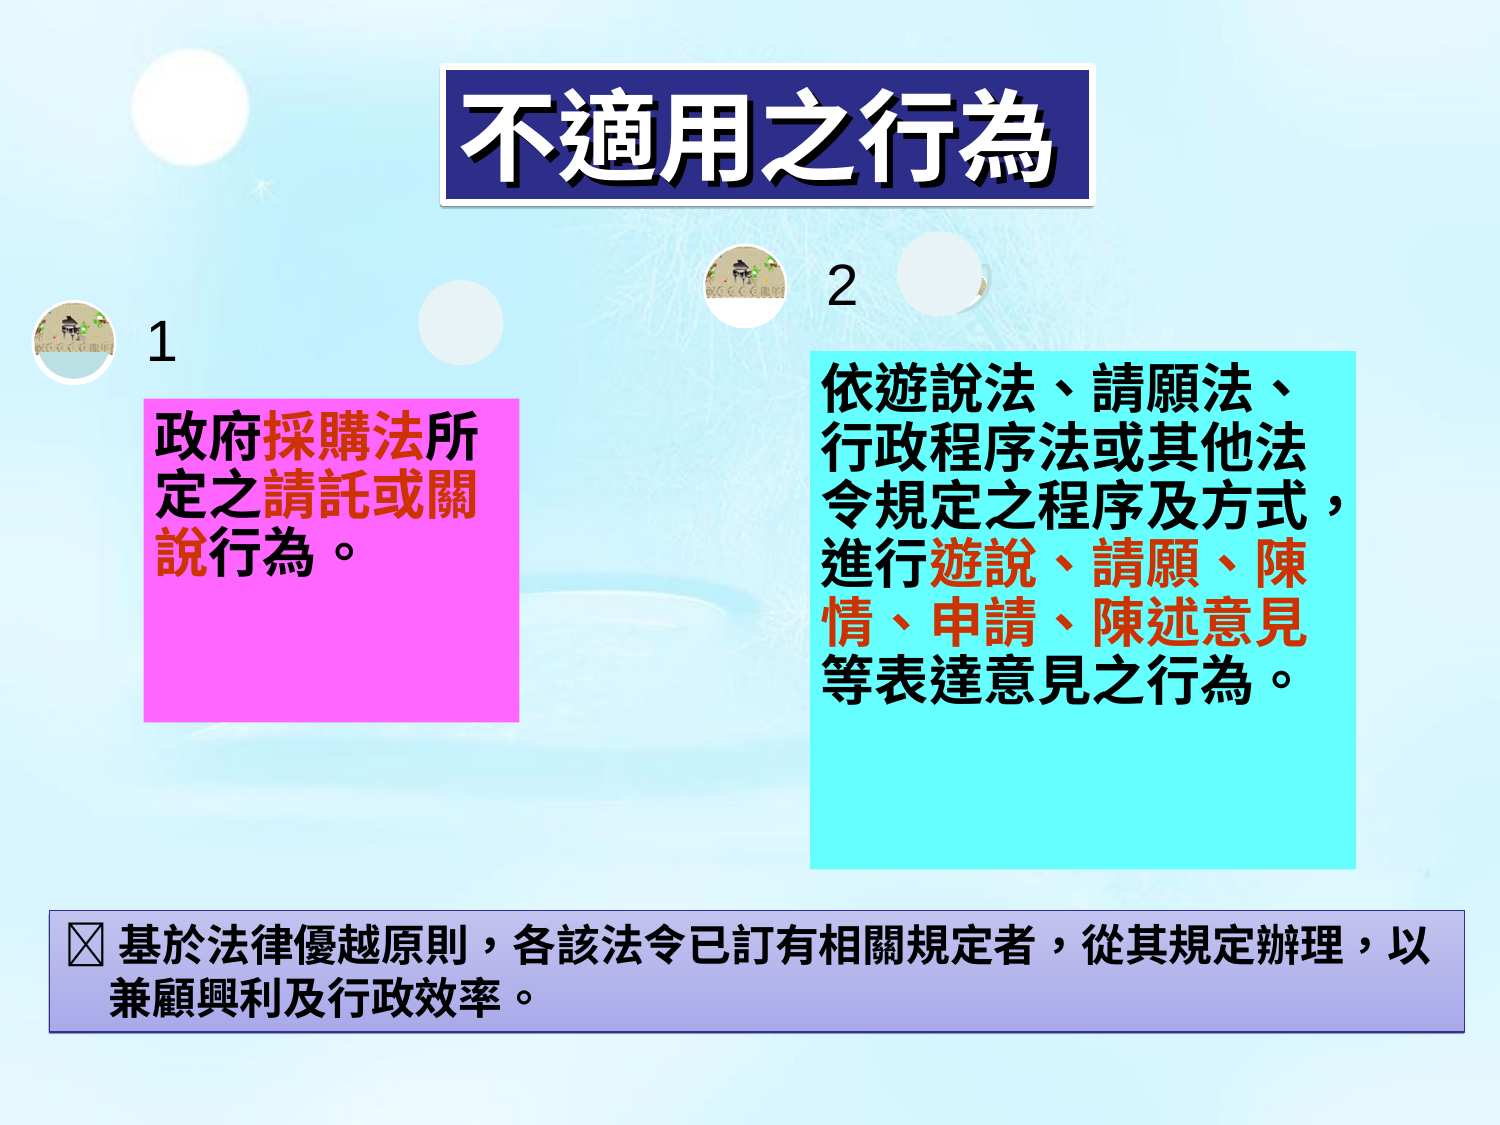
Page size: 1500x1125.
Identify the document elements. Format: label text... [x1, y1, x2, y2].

text_box [418, 280, 504, 366]
text_box [896, 231, 983, 317]
text_box 政府採購法所定之請託或關說行為。 [143, 398, 520, 723]
text_box [31, 299, 117, 386]
text_box 2 [814, 243, 1067, 329]
text_box [702, 243, 788, 329]
text_box 基於法律優越原則，各該法令已訂有相關規定者，從其規定辦理，以兼顧興利及行政效率。 [49, 910, 1465, 1032]
text_box 依遊說法、請願法、行政程序法或其他法令規定之程序及方式，進行遊說、請願、陳情、申請、陳述意見等表達意見之行為。 [810, 351, 1357, 870]
text_box 1 [133, 299, 387, 386]
picture [0, 0, 1500, 1125]
text_box 不適用之行為 [442, 66, 1093, 203]
